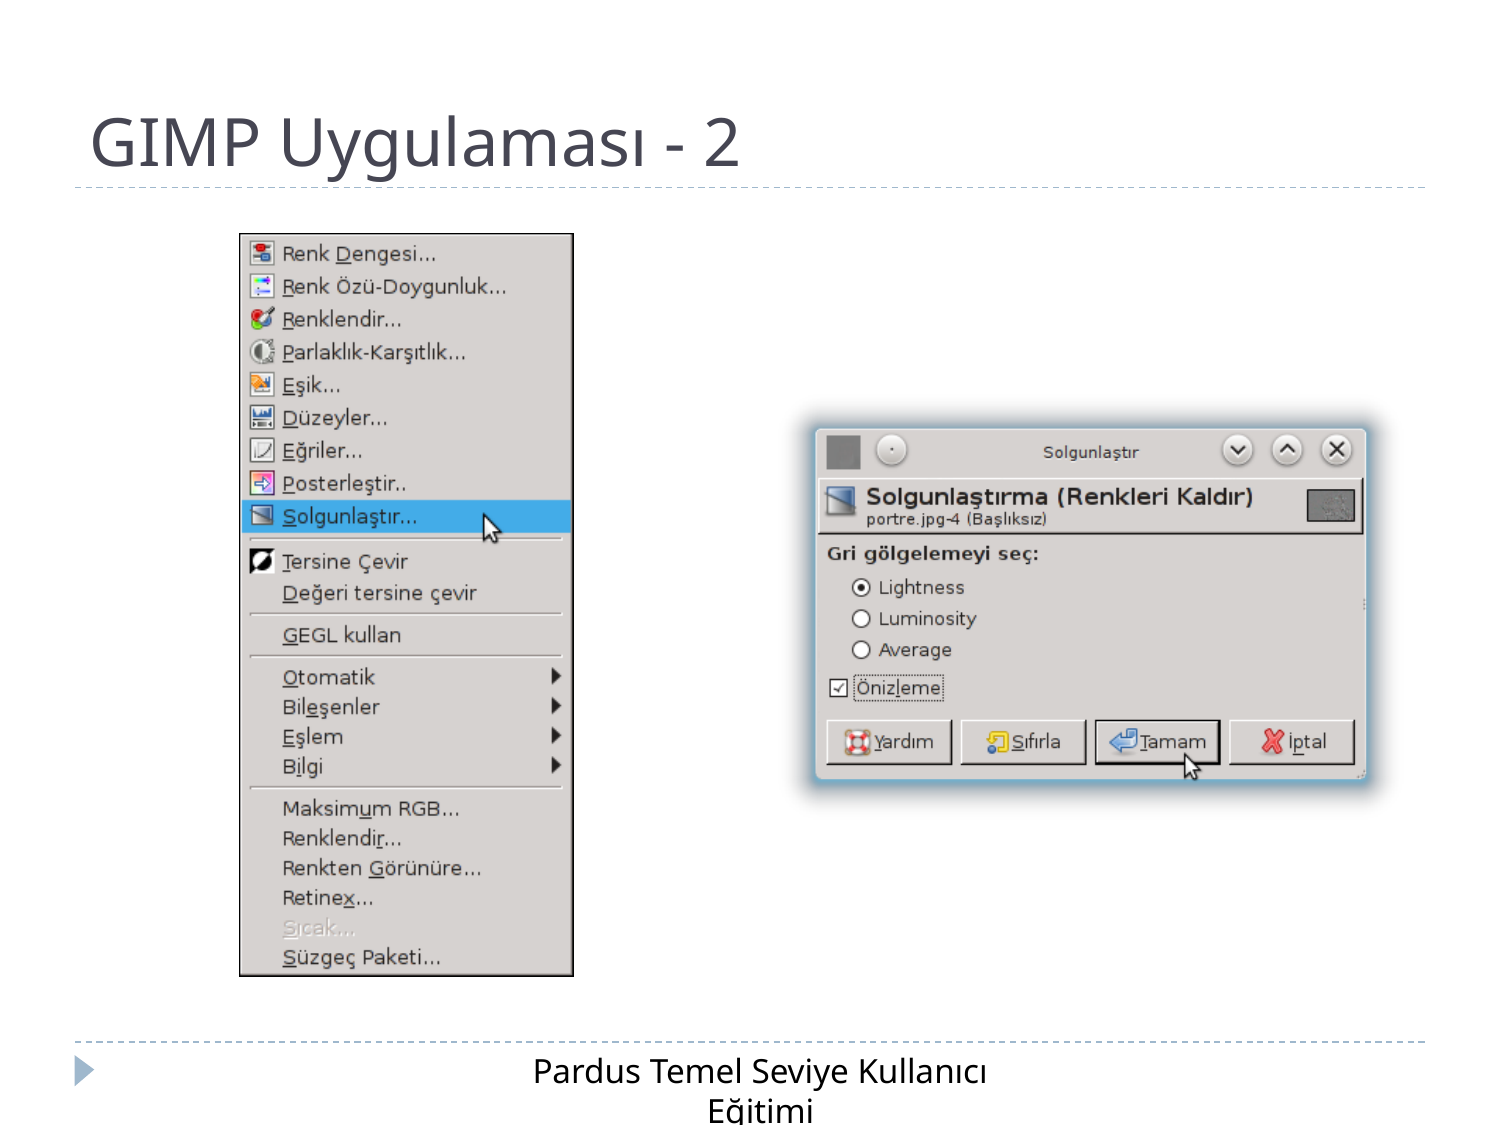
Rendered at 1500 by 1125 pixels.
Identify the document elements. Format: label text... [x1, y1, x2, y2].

title GIMP Uygulaması - 2 [75, 37, 1425, 188]
picture [759, 372, 1423, 836]
picture [239, 233, 574, 977]
